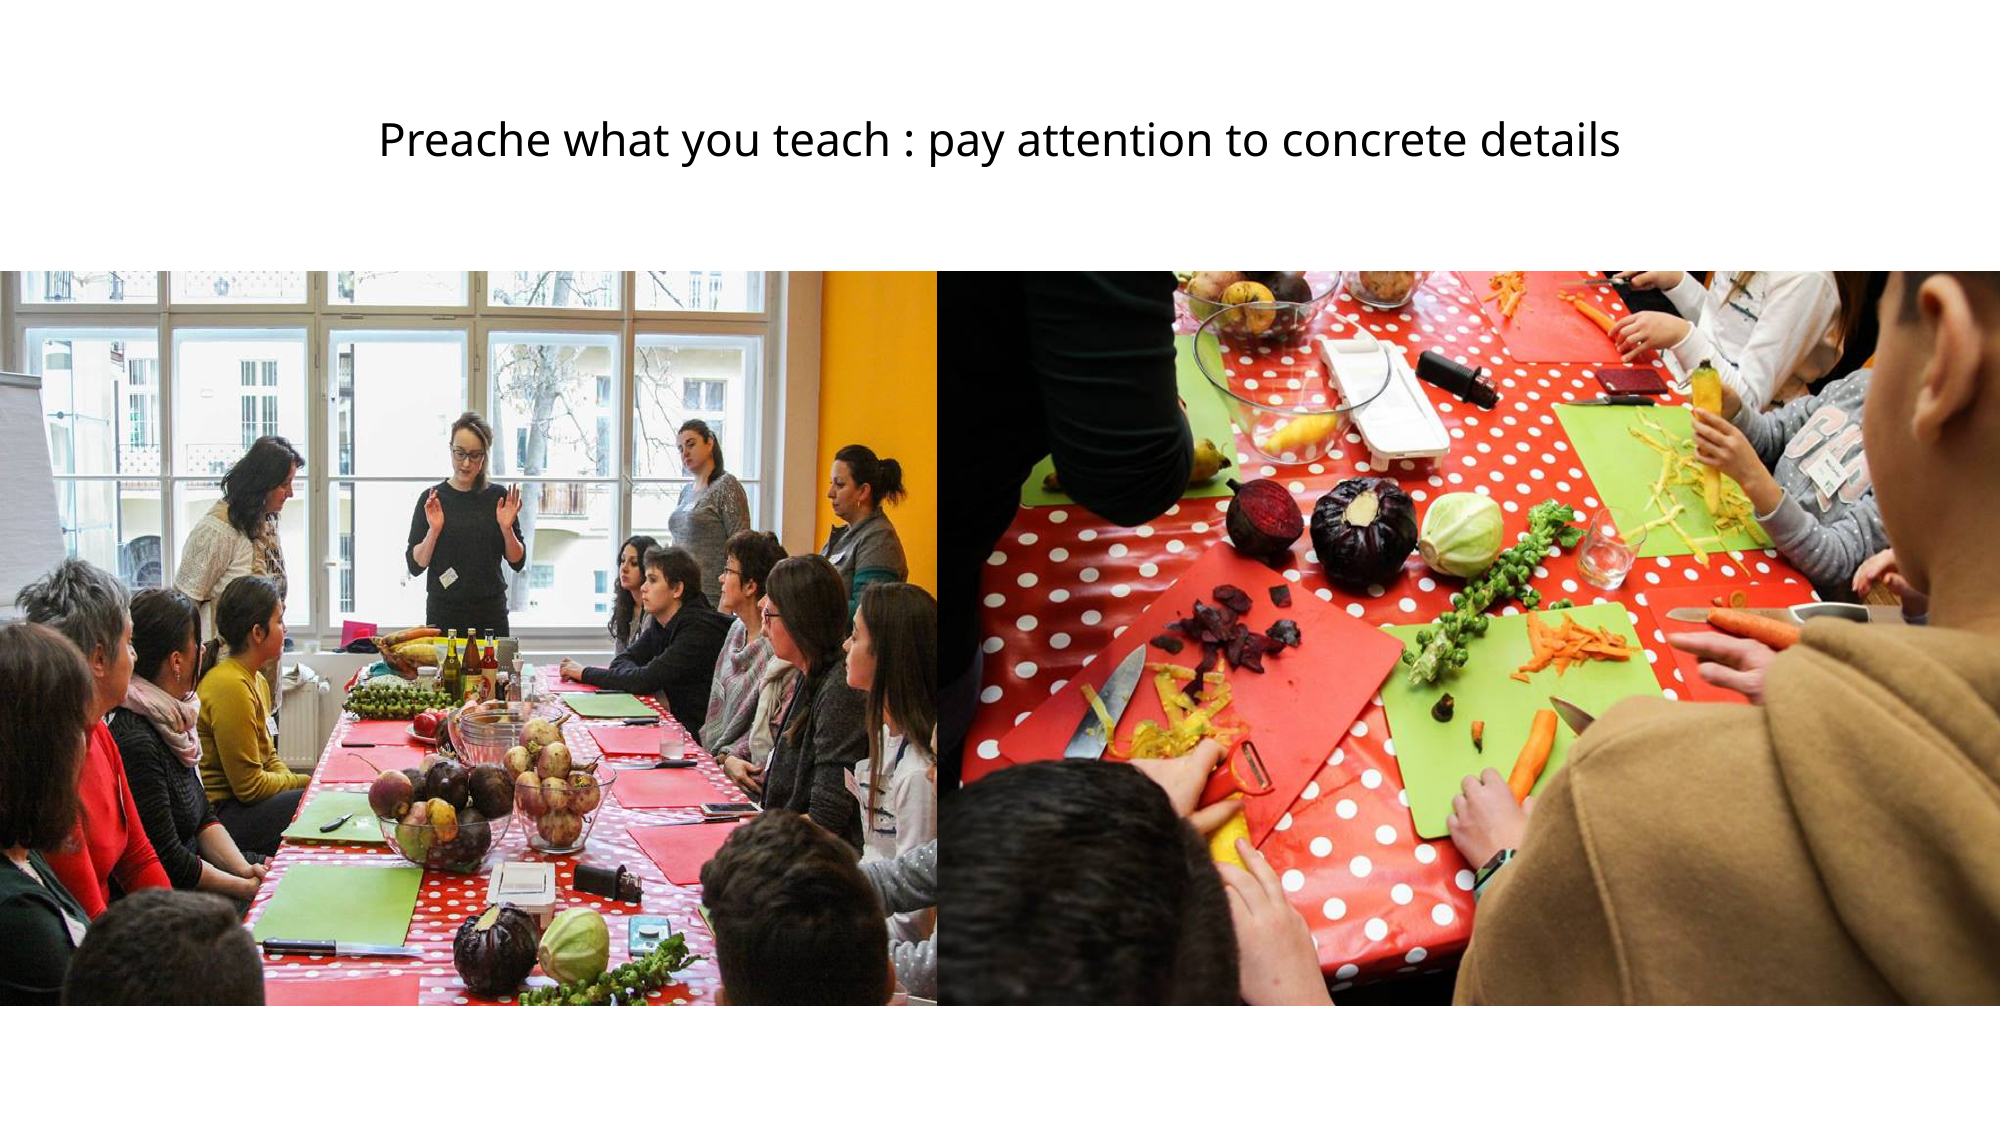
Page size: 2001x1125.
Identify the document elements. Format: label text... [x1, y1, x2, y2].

picture [0, 271, 2000, 1006]
title Preache what you teach : pay attention to concrete details [137, 59, 1863, 271]
